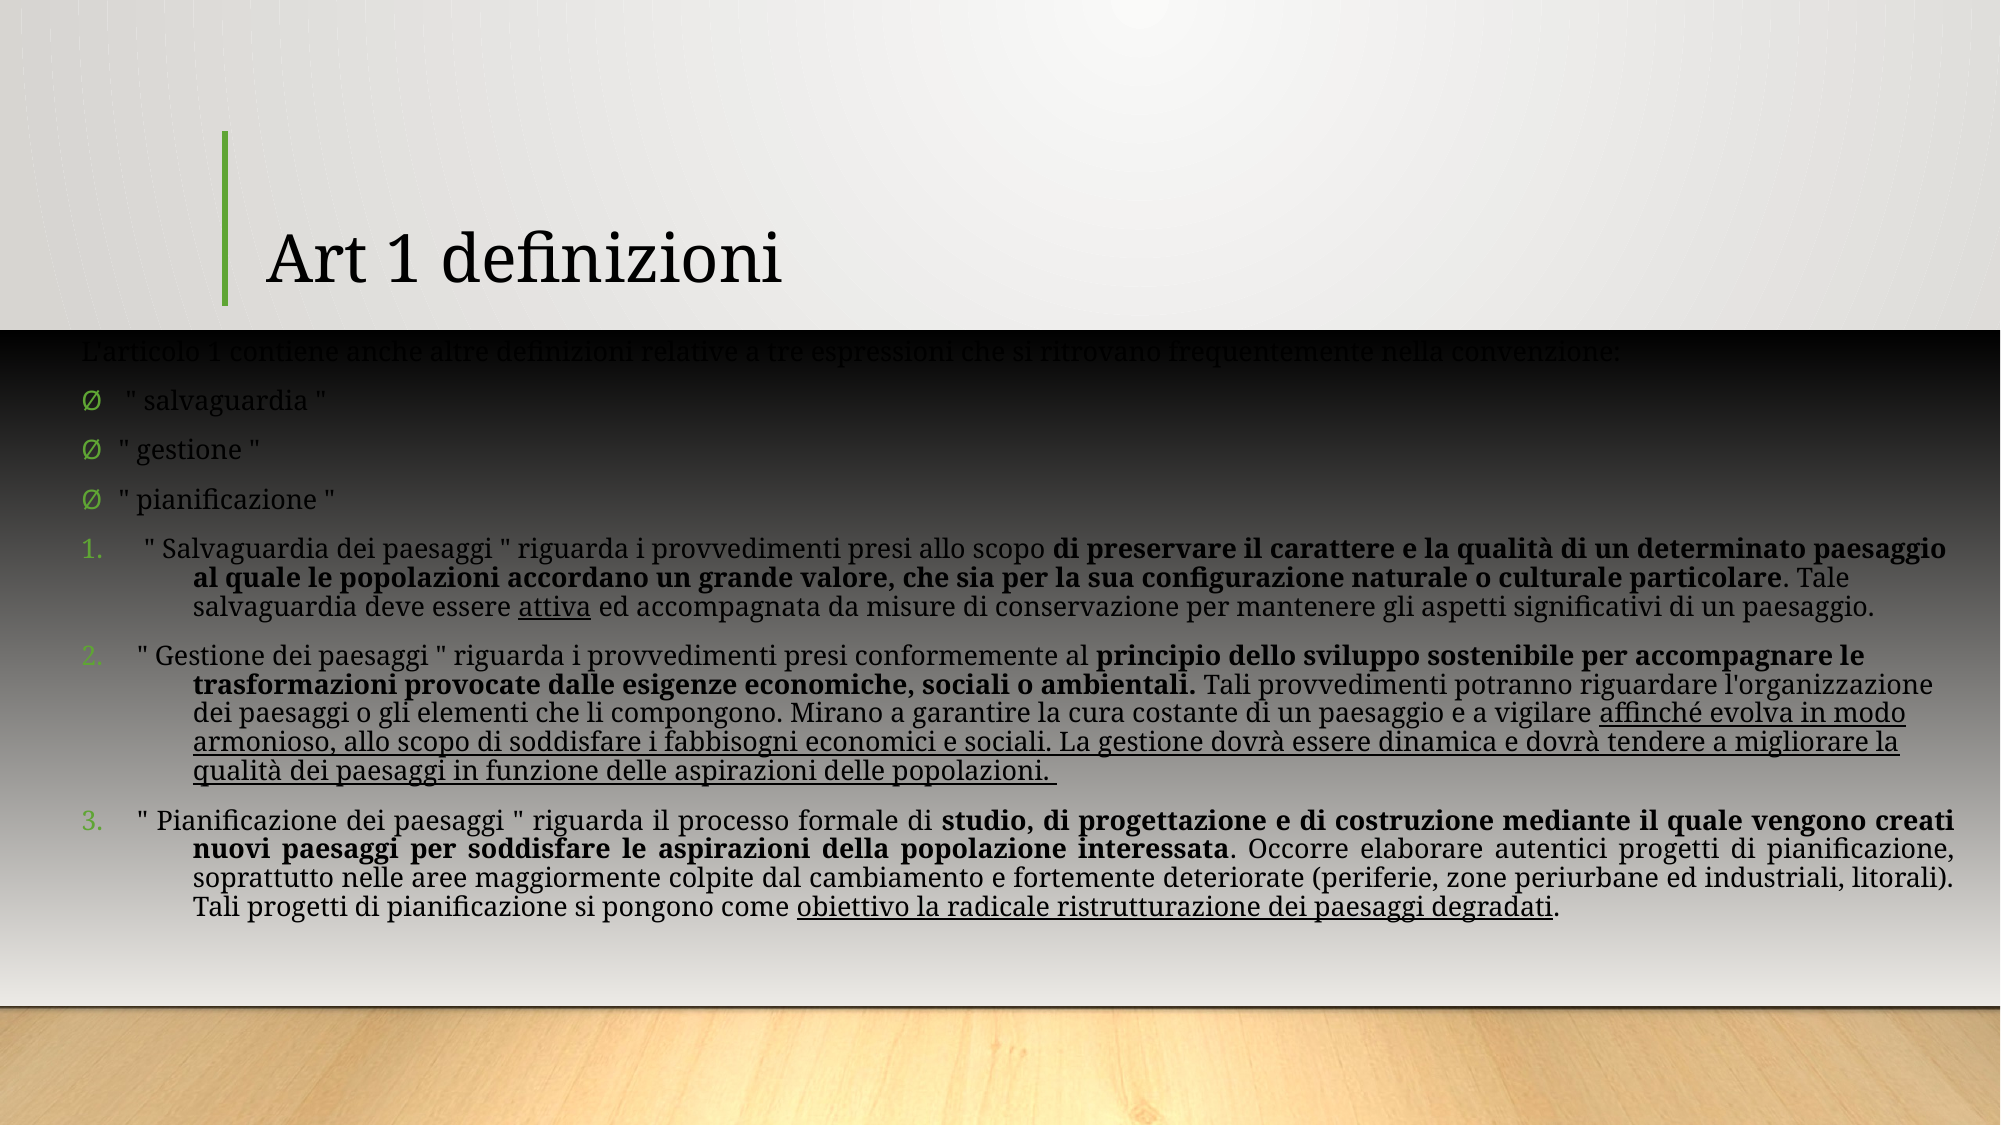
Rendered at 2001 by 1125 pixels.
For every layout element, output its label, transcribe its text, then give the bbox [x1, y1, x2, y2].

title Art 1 definizioni [251, 131, 1814, 305]
list L'articolo 1 contiene anche altre definizioni relative a tre espressioni che si ritrovano frequentemente nella convenzione: " salvaguardia " " gestione " " pianificazione " " Salvaguardia dei paesaggi " riguarda i provvedimenti presi allo scopo di preservare il carattere e la qualità di un determinato paesaggio al quale le popolazioni accordano un grande valore, che sia per la sua configurazione naturale o culturale particolare. Tale salvaguardia deve essere attiva ed accompagnata da misure di conservazione per mantenere gli aspetti significativi di un paesaggio. " Gestione dei paesaggi " riguarda i provvedimenti presi conformemente al principio dello sviluppo sostenibile per accompagnare le trasformazioni provocate dalle esigenze economiche, sociali o ambientali. Tali provvedimenti potranno riguardare l'organizzazione dei paesaggi o gli elementi che li compongono. Mirano a garantire la cura costante di un paesaggio e a vigilare affinché evolva in modo armonioso, allo scopo di soddisfare i fabbisogni economici e sociali. La gestione dovrà essere dinamica e dovrà tendere a migliorare la qualità dei paesaggi in funzione delle aspirazioni delle popolazioni. " Pianificazione dei paesaggi " riguarda il processo formale di studio, di progettazione e di costruzione mediante il quale vengono creati nuovi paesaggi per soddisfare le aspirazioni della popolazione interessata. Occorre elaborare autentici progetti di pianificazione, soprattutto nelle aree maggiormente colpite dal cambiamento e fortemente deteriorate (periferie, zone periurbane ed industriali, litorali). Tali progetti di pianificazione si pongono come obiettivo la radicale ristrutturazione dei paesaggi degradati. [66, 330, 1971, 965]
